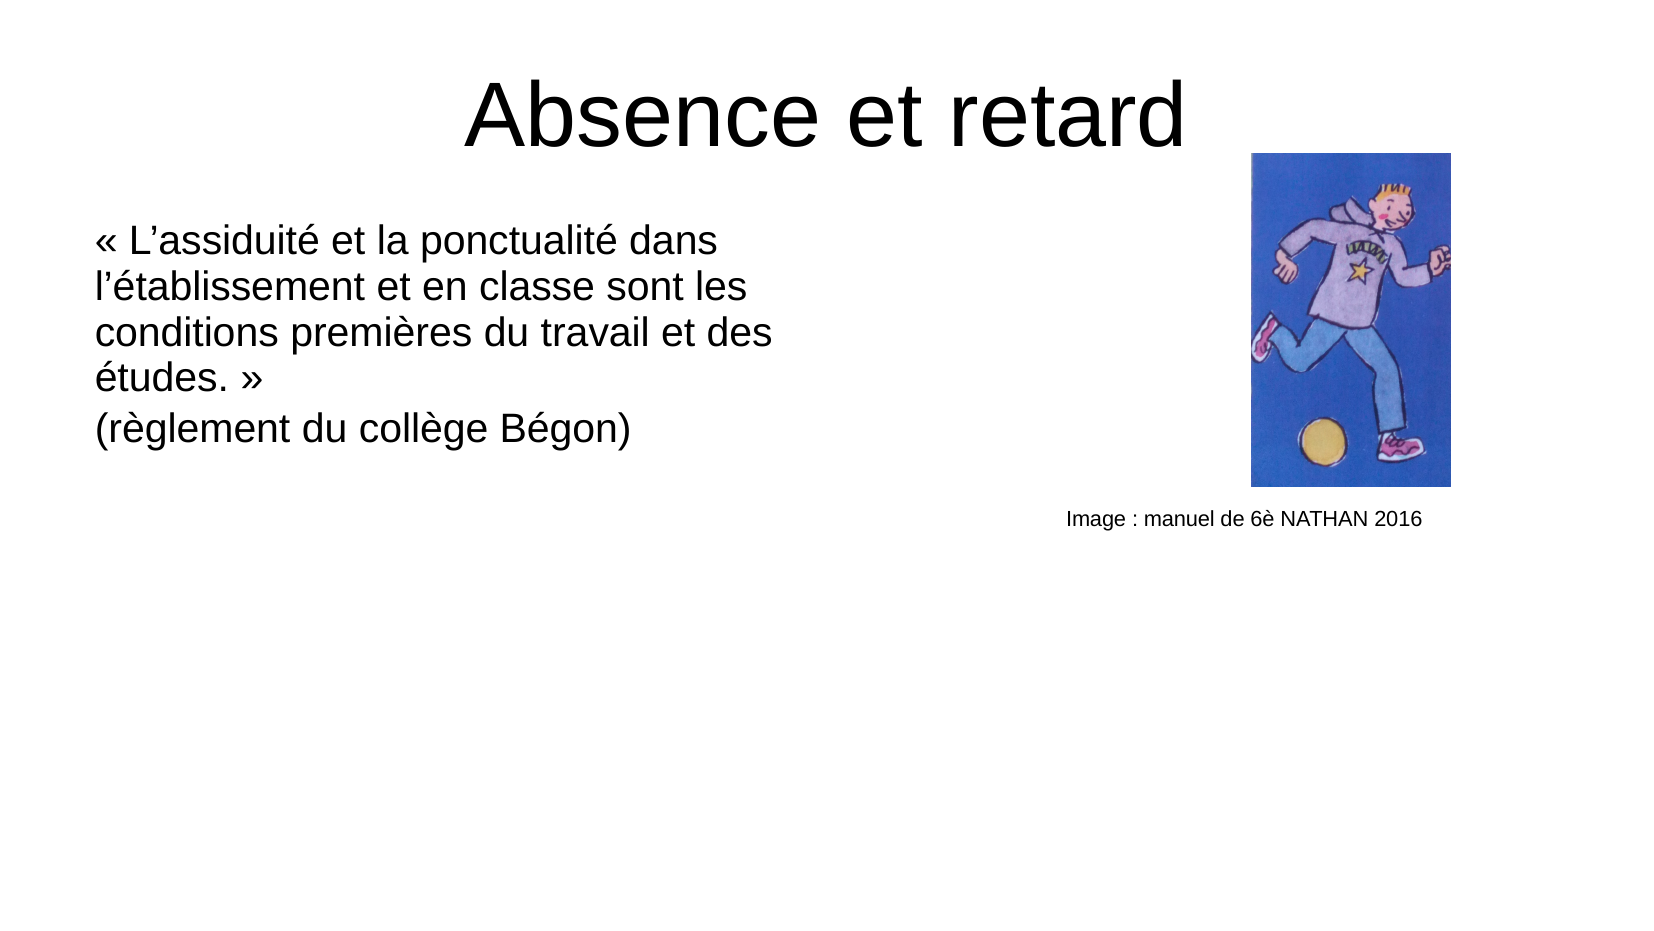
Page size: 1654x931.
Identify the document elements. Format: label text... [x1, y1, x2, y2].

picture [1251, 153, 1451, 487]
title Absence et retard [82, 37, 1571, 193]
list « L’assiduité et la ponctualité dans l’établissement et en classe sont les conditions premières du travail et des études. » (règlement du collège Bégon) [82, 217, 809, 475]
text_box Image : manuel de 6è NATHAN 2016 [1051, 499, 1548, 539]
